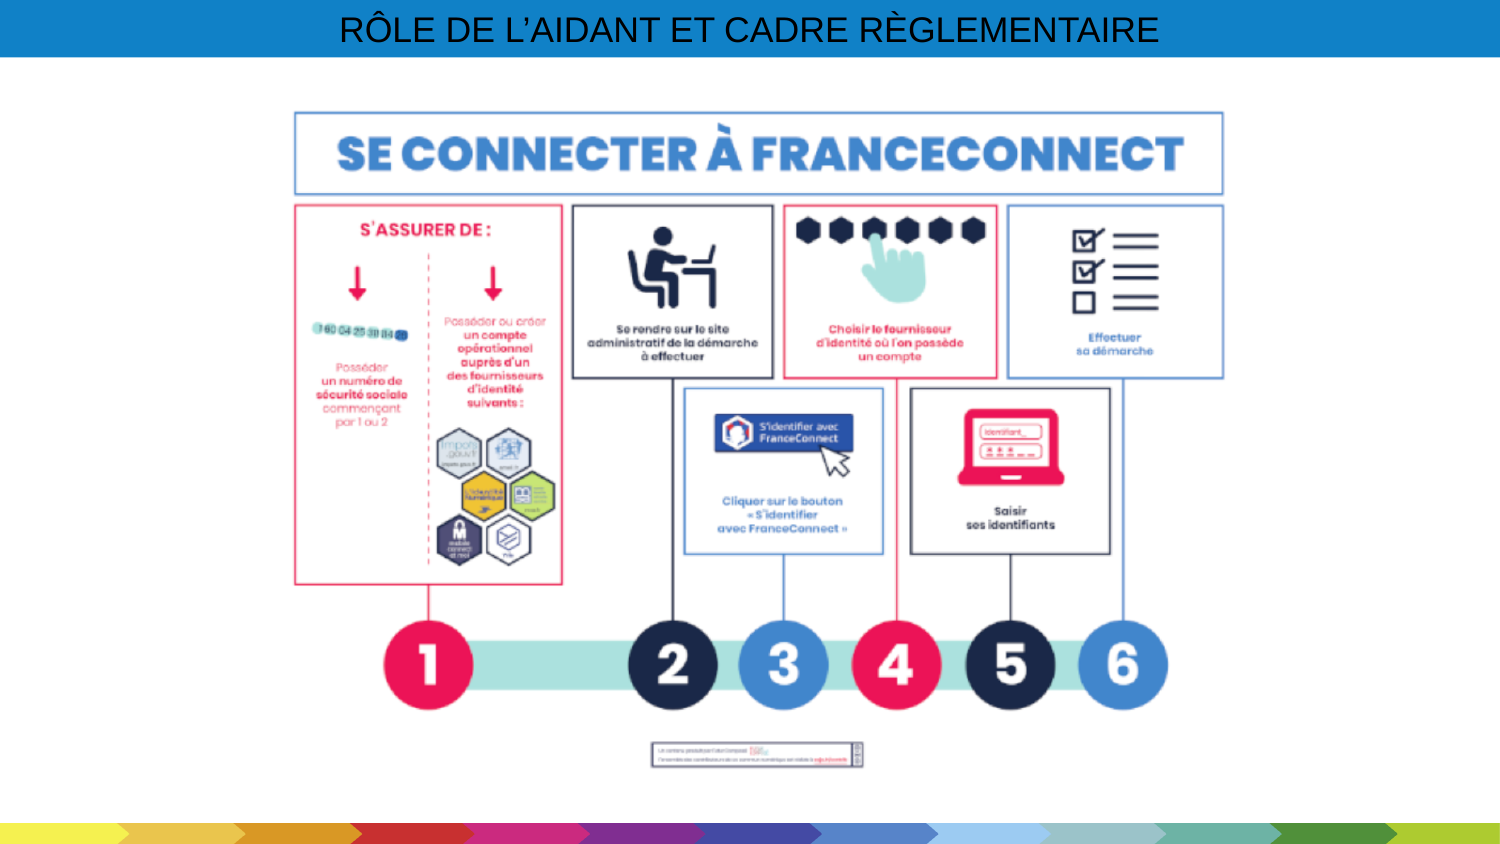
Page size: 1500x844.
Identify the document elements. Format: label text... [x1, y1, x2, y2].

title RÔLE DE L’AIDANT ET CADRE RÈGLEMENTAIRE [0, 0, 1500, 58]
picture [0, 823, 1500, 844]
picture [269, 102, 1231, 778]
